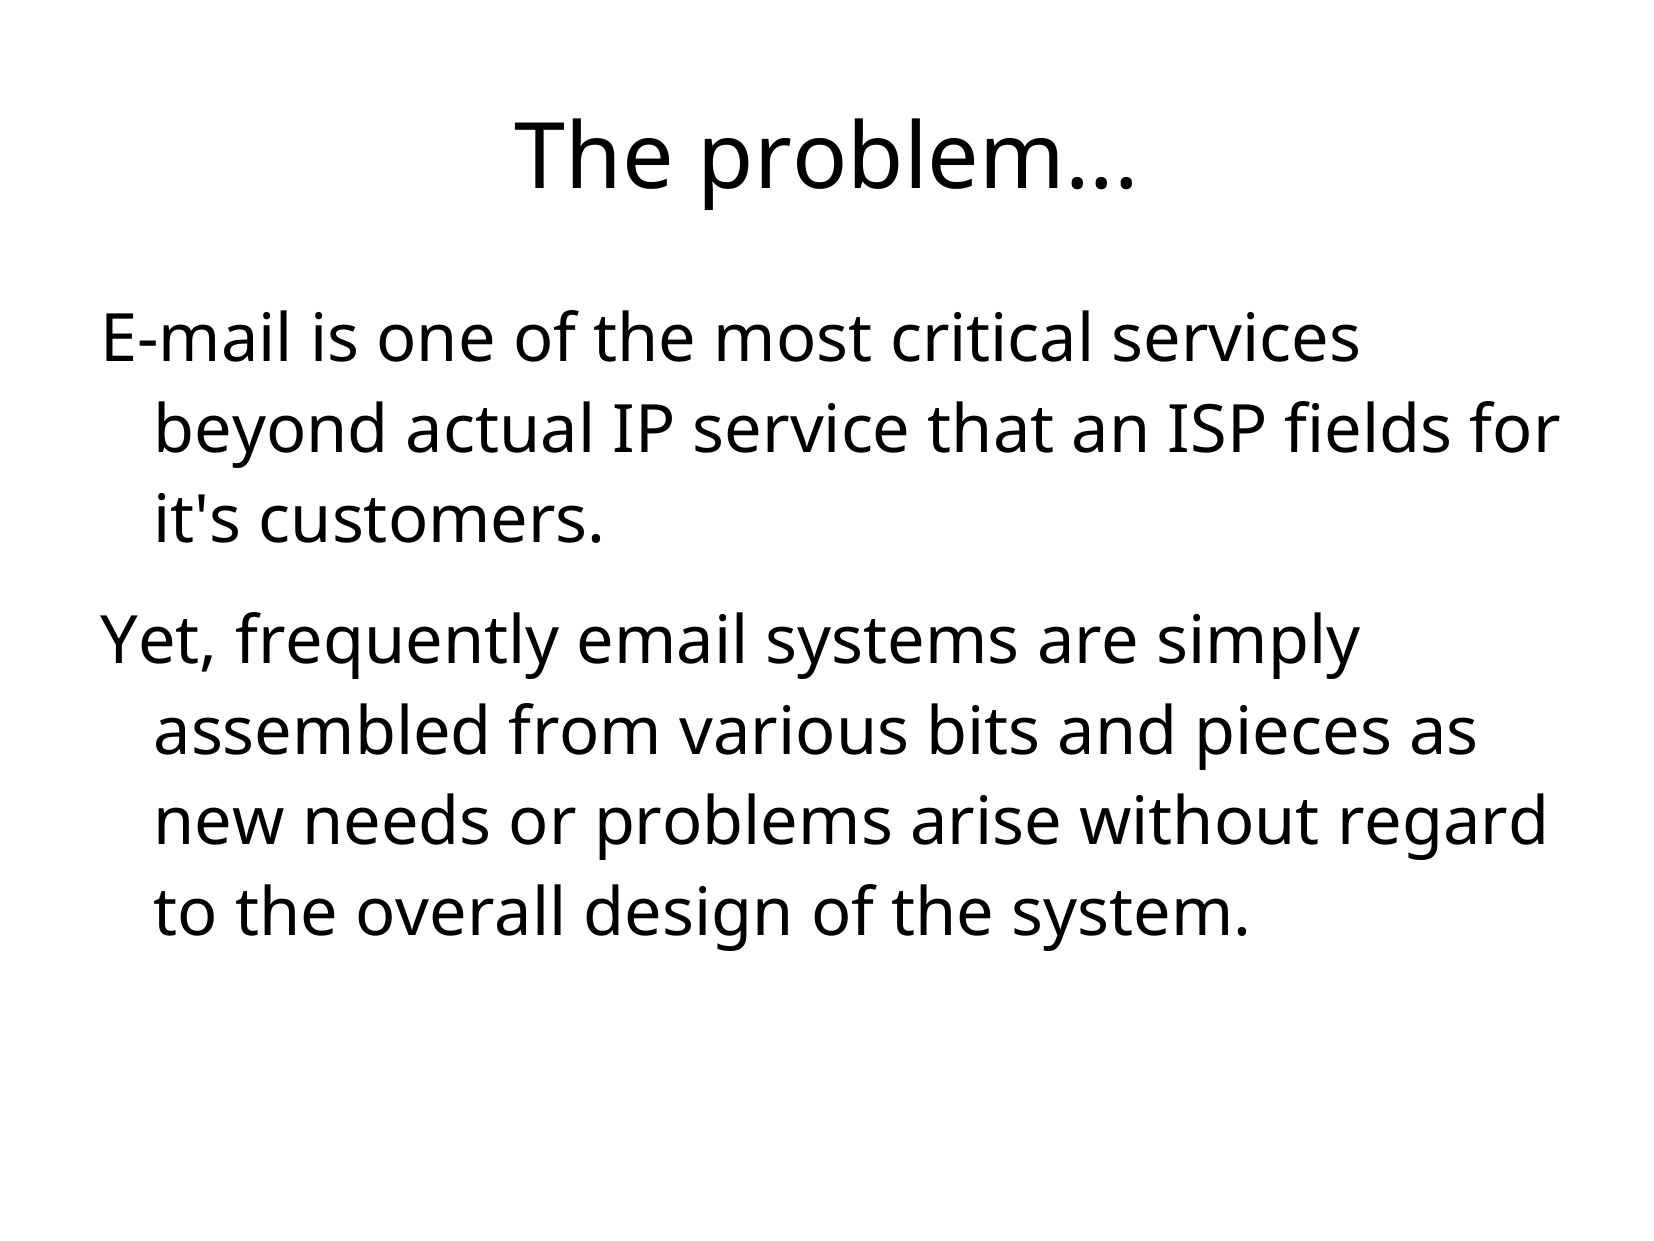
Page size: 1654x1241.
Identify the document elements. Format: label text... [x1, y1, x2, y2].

title The problem... [82, 49, 1571, 257]
list E-mail is one of the most critical services beyond actual IP service that an ISP fields for it's customers. Yet, frequently email systems are simply assembled from various bits and pieces as new needs or problems arise without regard to the overall design of the system. [82, 290, 1571, 1109]
